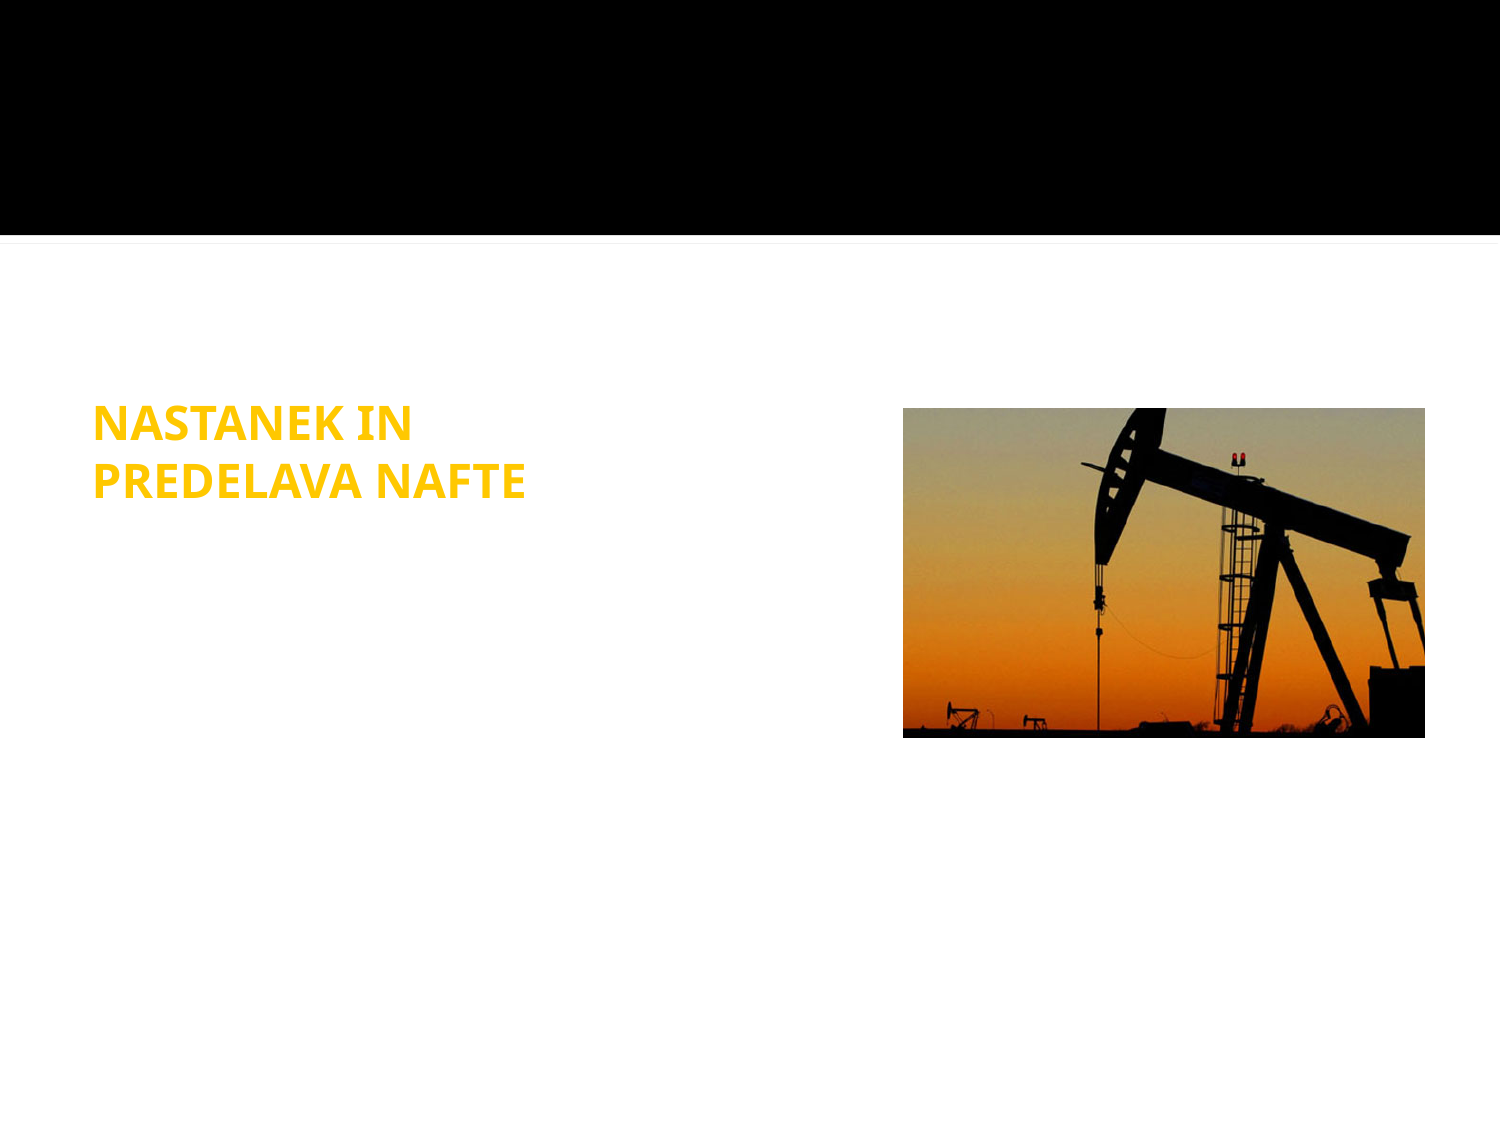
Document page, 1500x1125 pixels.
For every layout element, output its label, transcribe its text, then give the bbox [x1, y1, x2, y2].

picture [903, 408, 1425, 738]
title NASTANEK IN PREDELAVA NAFTE [76, 385, 1427, 573]
